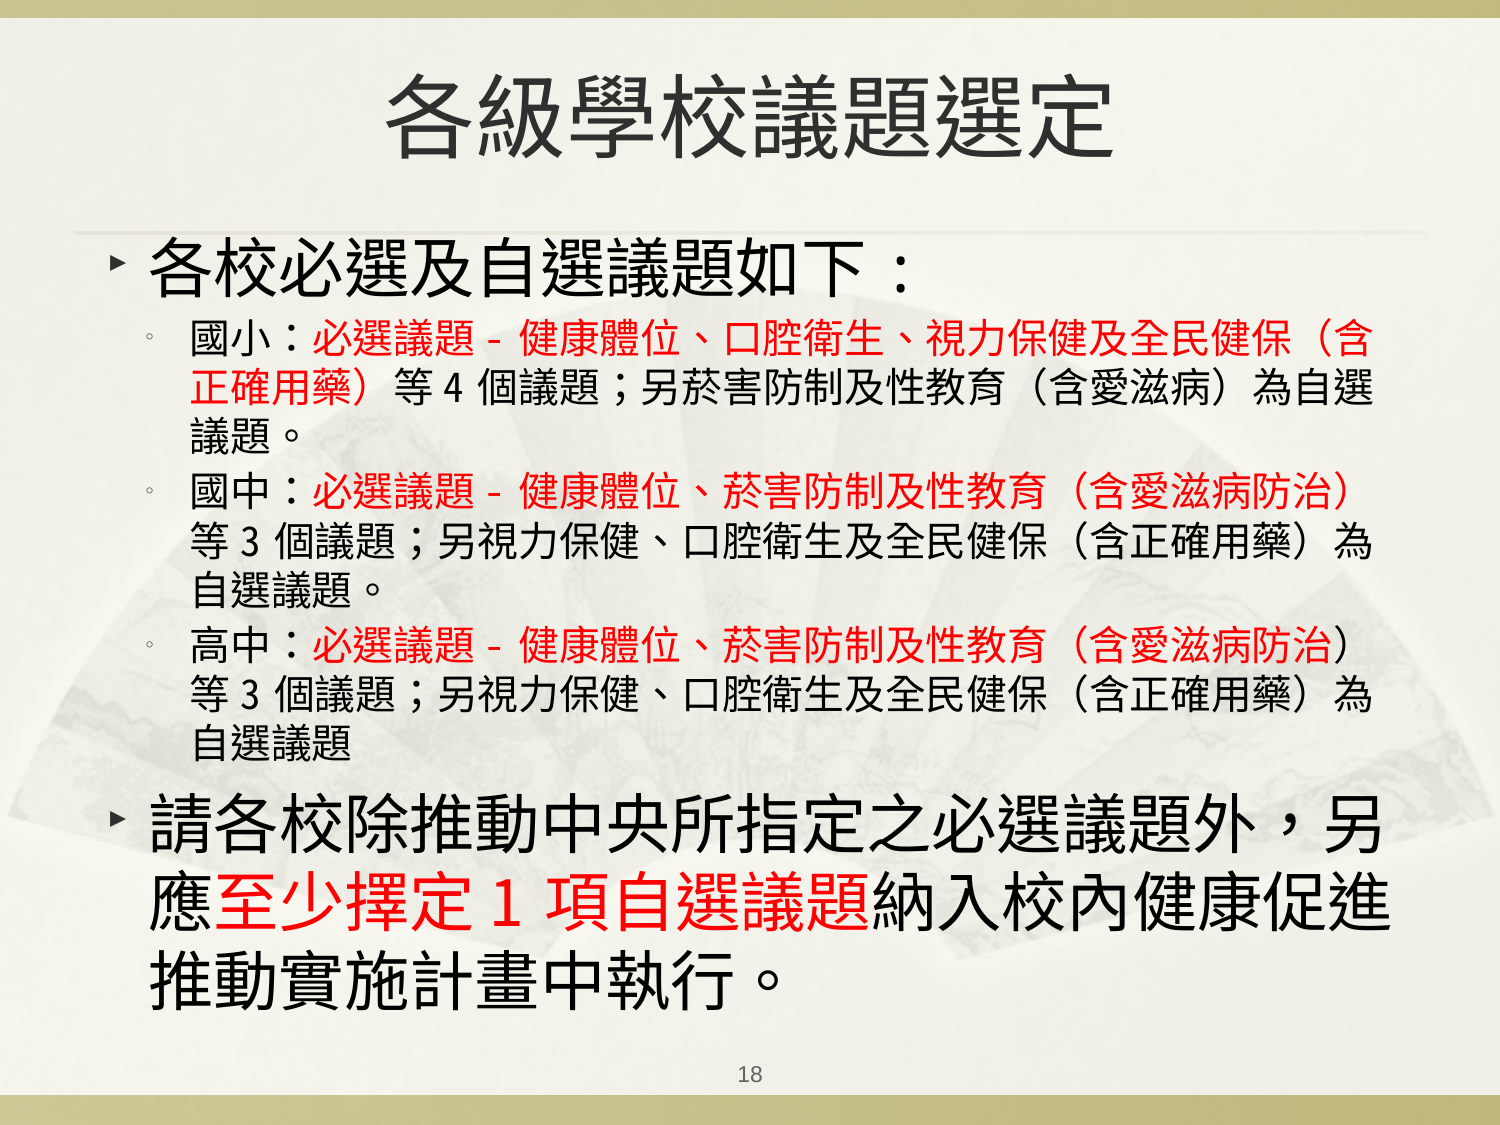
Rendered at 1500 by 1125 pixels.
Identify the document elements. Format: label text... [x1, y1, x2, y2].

picture [0, 18, 1500, 1095]
text_box <number> [675, 1049, 826, 1097]
title 各級學校議題選定 [75, 45, 1426, 185]
list 各校必選及自選議題如下: 國小：必選議題-健康體位、口腔衛生、視力保健及全民健保（含正確用藥）等4個議題；另菸害防制及性教育（含愛滋病）為自選議題。 國中：必選議題-健康體位、菸害防制及性教育（含愛滋病防治）等3個議題；另視力保健、口腔衛生及全民健保（含正確用藥）為自選議題。 高中：必選議題-健康體位、菸害防制及性教育（含愛滋病防治）等3個議題；另視力保健、口腔衛生及全民健保（含正確用藥）為自選議題 請各校除推動中央所指定之必選議題外，另應至少擇定1項自選議題納入校內健康促進推動實施計畫中執行。 [75, 219, 1426, 1032]
